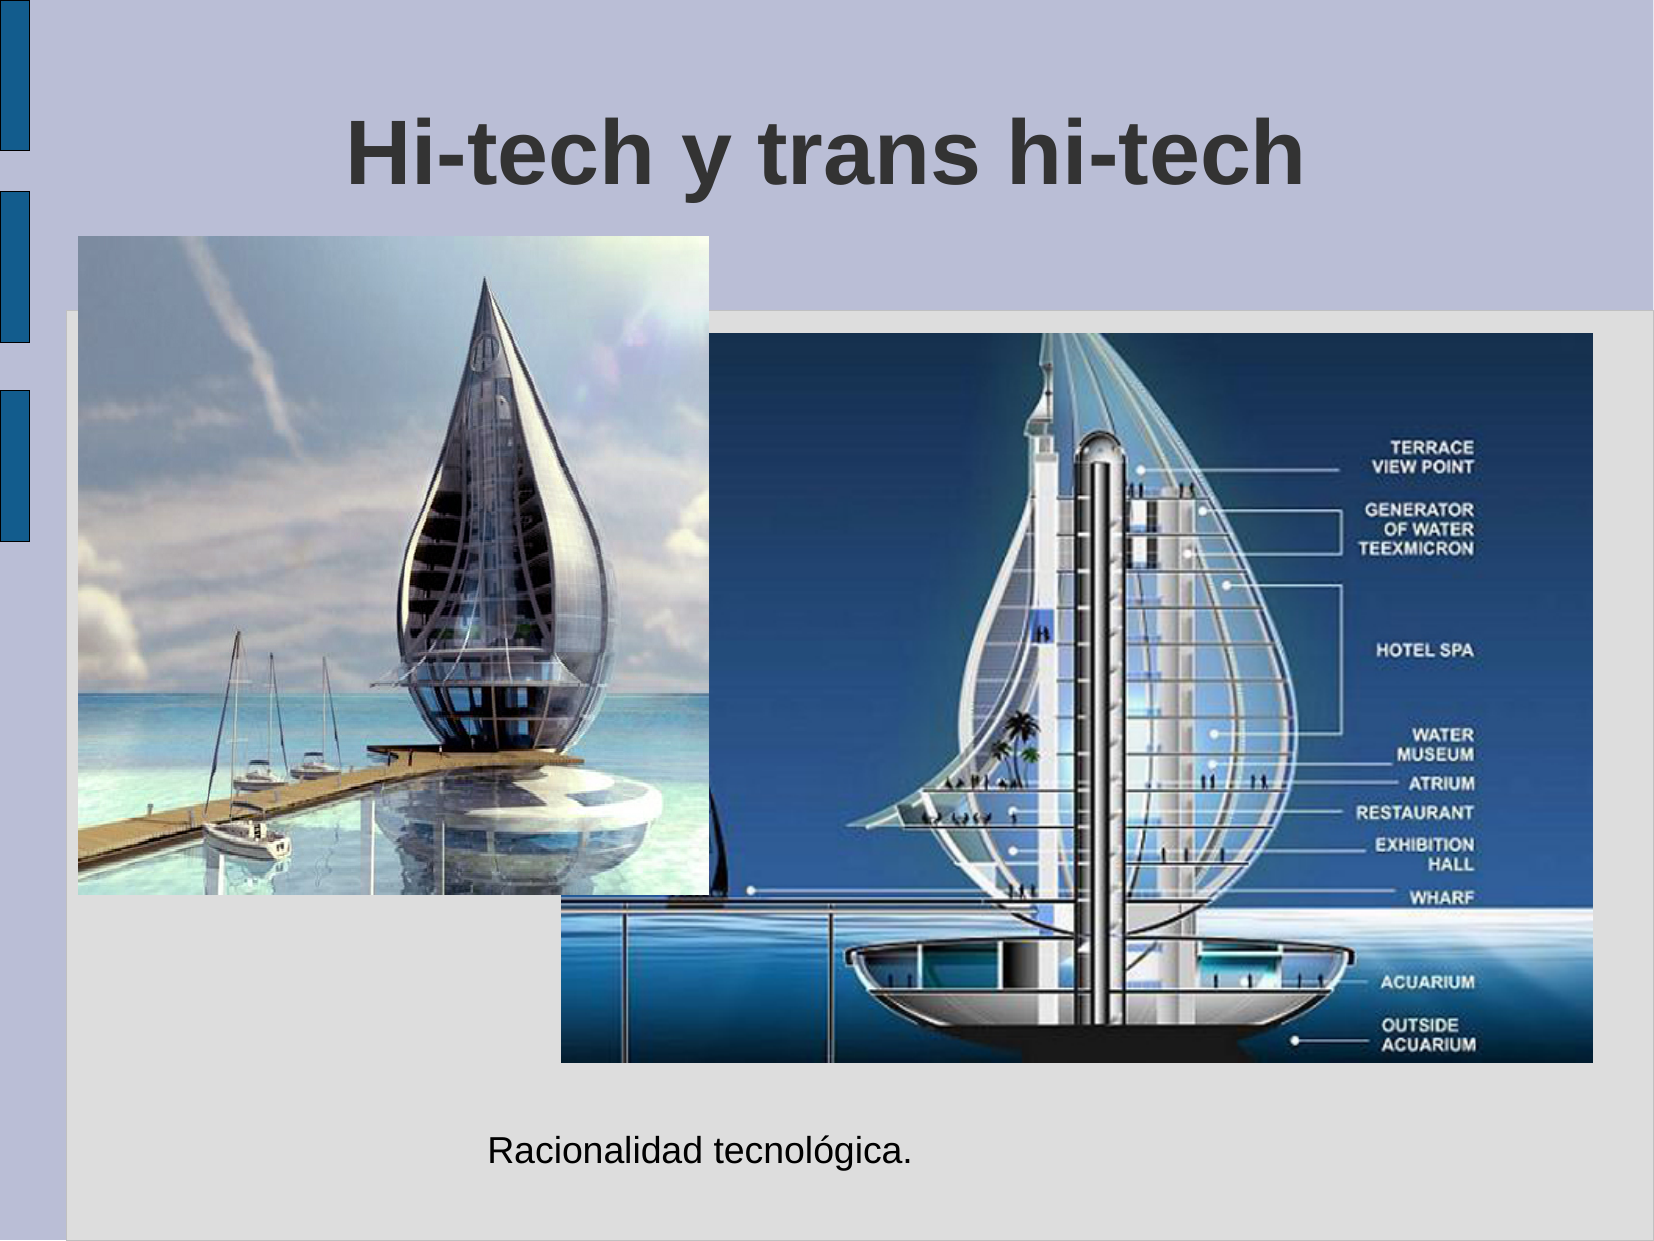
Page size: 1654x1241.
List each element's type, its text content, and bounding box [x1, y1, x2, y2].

title Hi-tech y trans hi-tech [82, 56, 1571, 250]
text_box Racionalidad tecnológica. [472, 1122, 930, 1179]
picture [78, 236, 1593, 1063]
